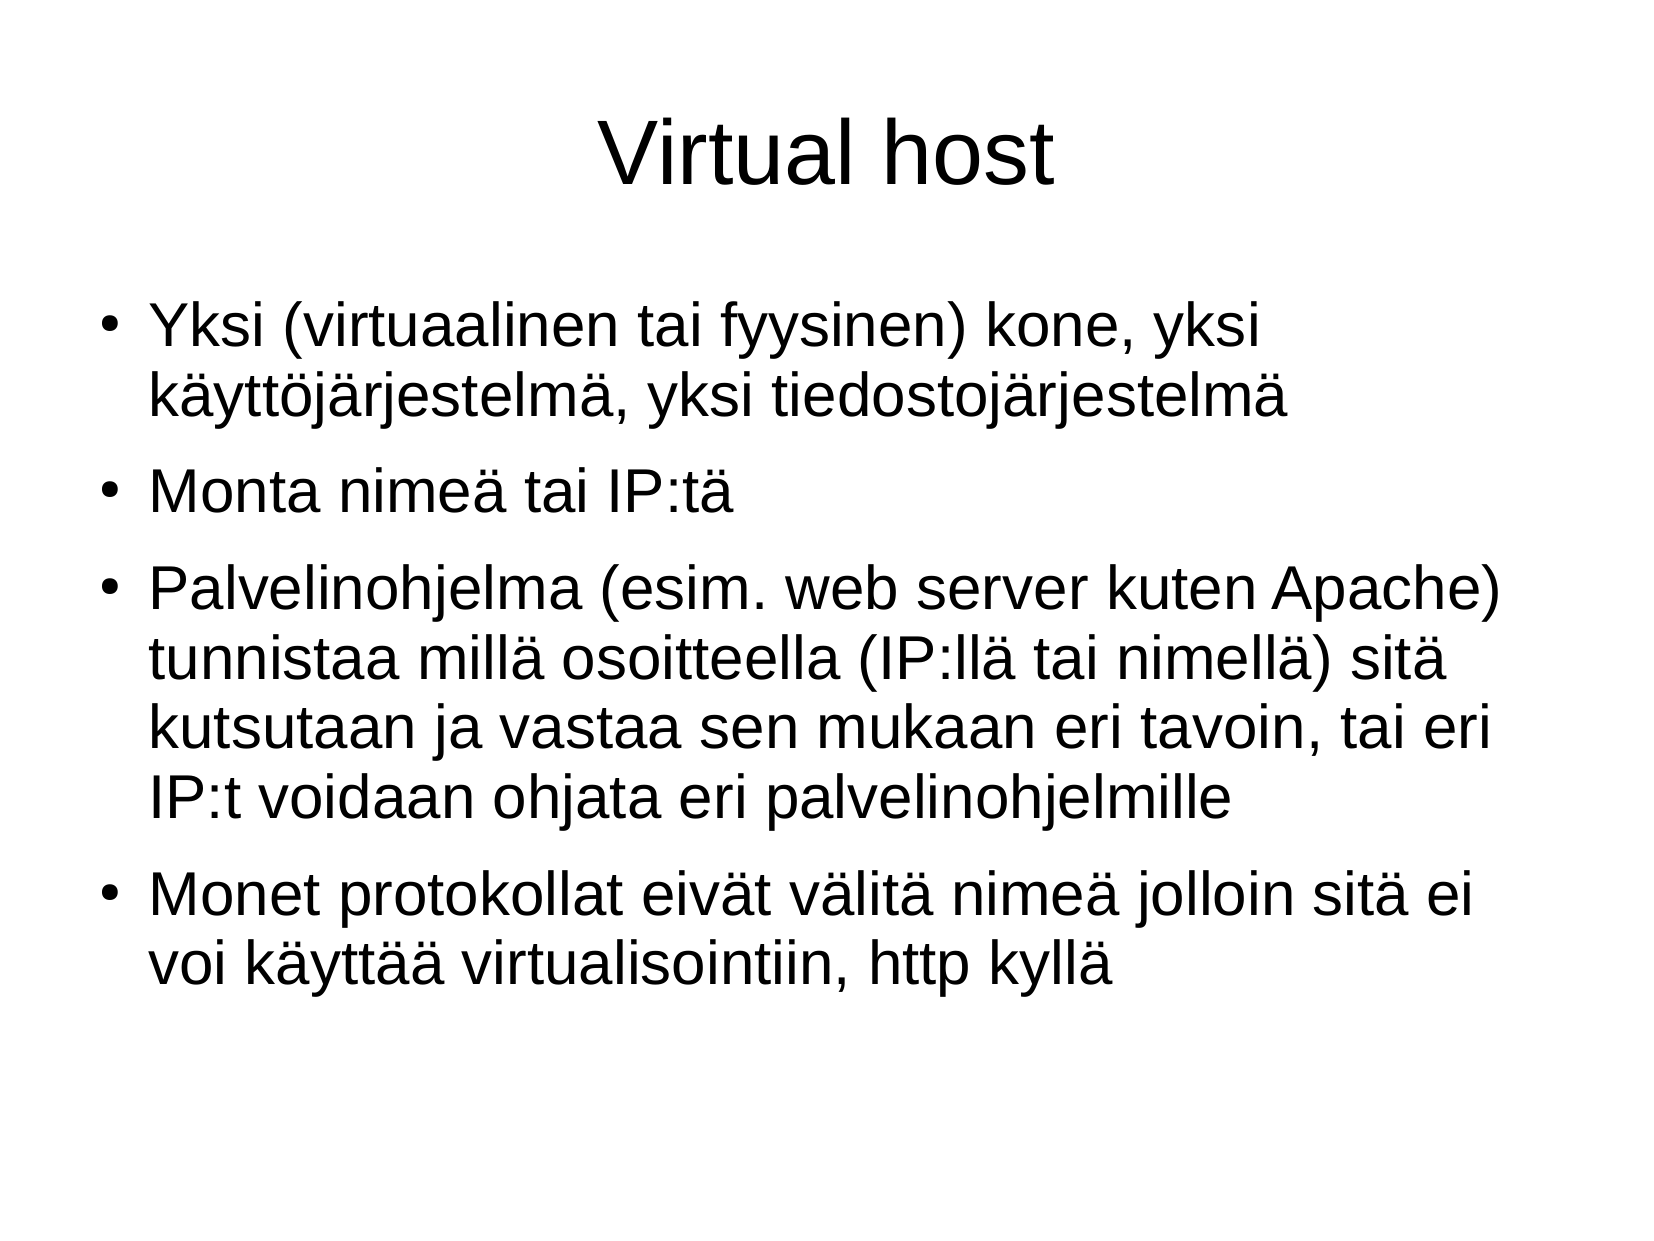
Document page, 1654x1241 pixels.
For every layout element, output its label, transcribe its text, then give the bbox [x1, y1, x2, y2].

list Yksi (virtuaalinen tai fyysinen) kone, yksi käyttöjärjestelmä, yksi tiedostojärjestelmä Monta nimeä tai IP:tä Palvelinohjelma (esim. web server kuten Apache) tunnistaa millä osoitteella (IP:llä tai nimellä) sitä kutsutaan ja vastaa sen mukaan eri tavoin, tai eri IP:t voidaan ohjata eri palvelinohjelmille Monet protokollat eivät välitä nimeä jolloin sitä ei voi käyttää virtualisointiin, http kyllä [82, 290, 1571, 1010]
title Virtual host [82, 49, 1571, 257]
